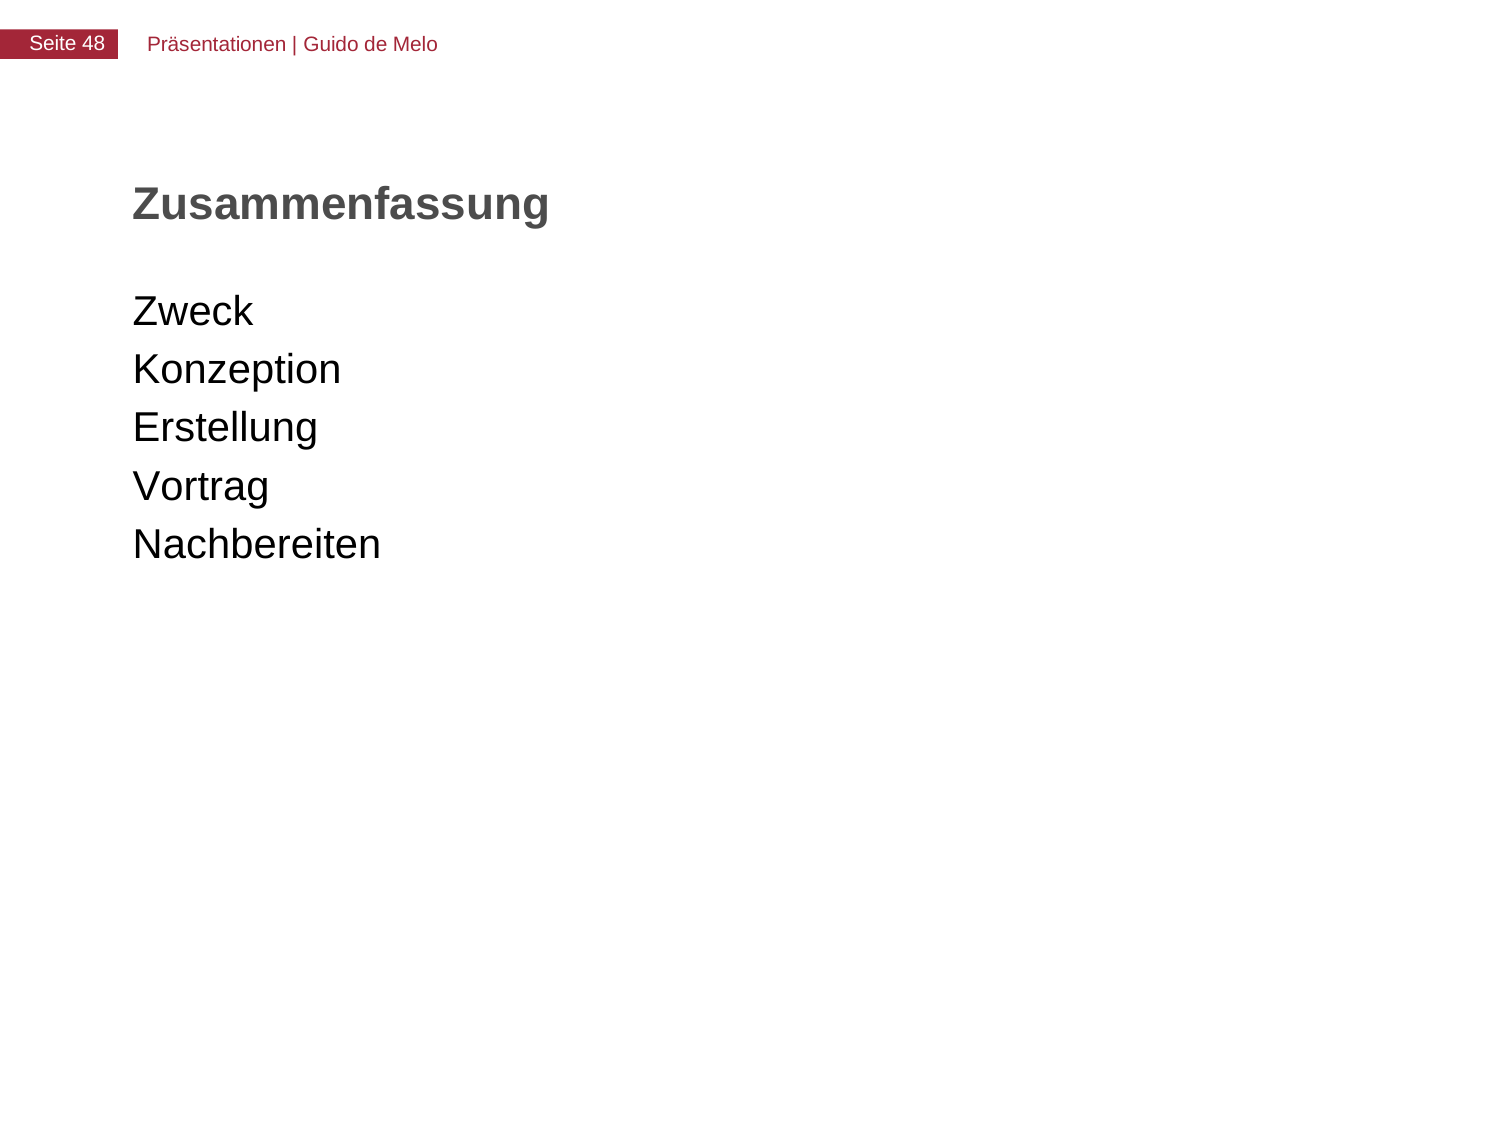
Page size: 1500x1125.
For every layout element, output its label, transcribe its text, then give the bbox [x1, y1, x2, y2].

title Zusammenfassung [132, 149, 1413, 258]
list Zweck Konzeption Erstellung Vortrag Nachbereiten [132, 287, 1371, 888]
